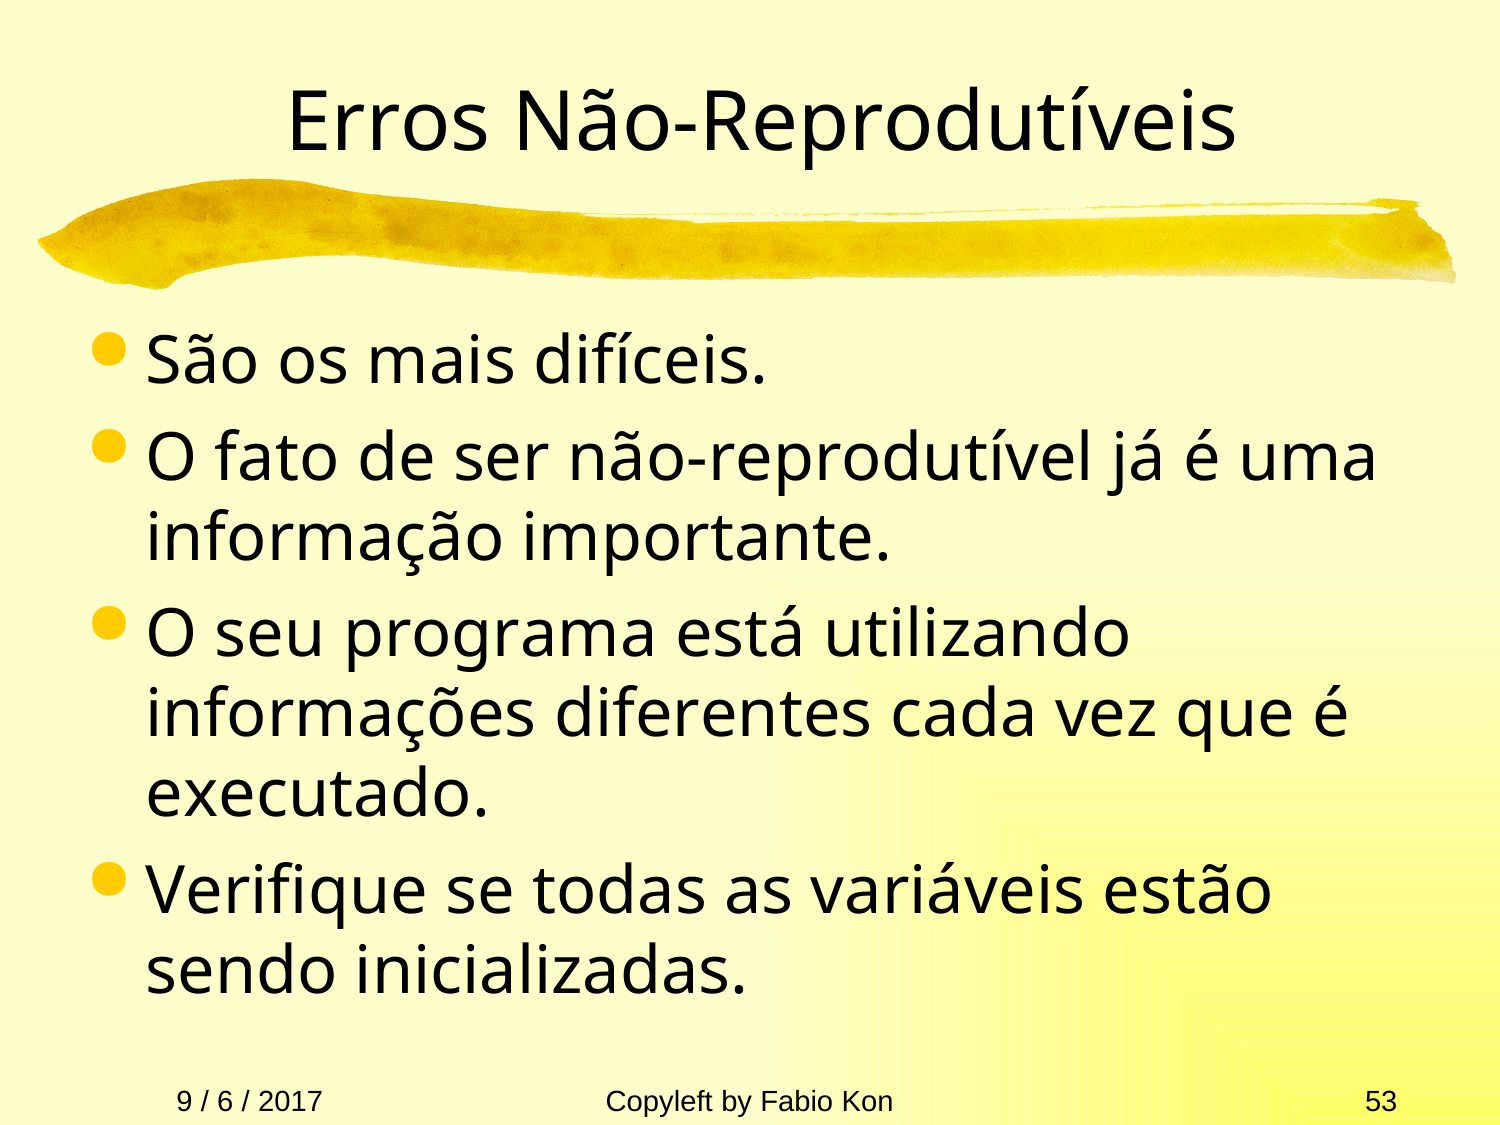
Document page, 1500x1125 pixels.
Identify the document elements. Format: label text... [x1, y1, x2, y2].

picture [24, 174, 1463, 297]
list São os mais difíceis. O fato de ser não-reprodutível já é uma informação importante. O seu programa está utilizando informações diferentes cada vez que é executado. Verifique se todas as variáveis estão sendo inicializadas. [74, 309, 1417, 1015]
title Erros Não-Reprodutíveis [125, 12, 1401, 175]
